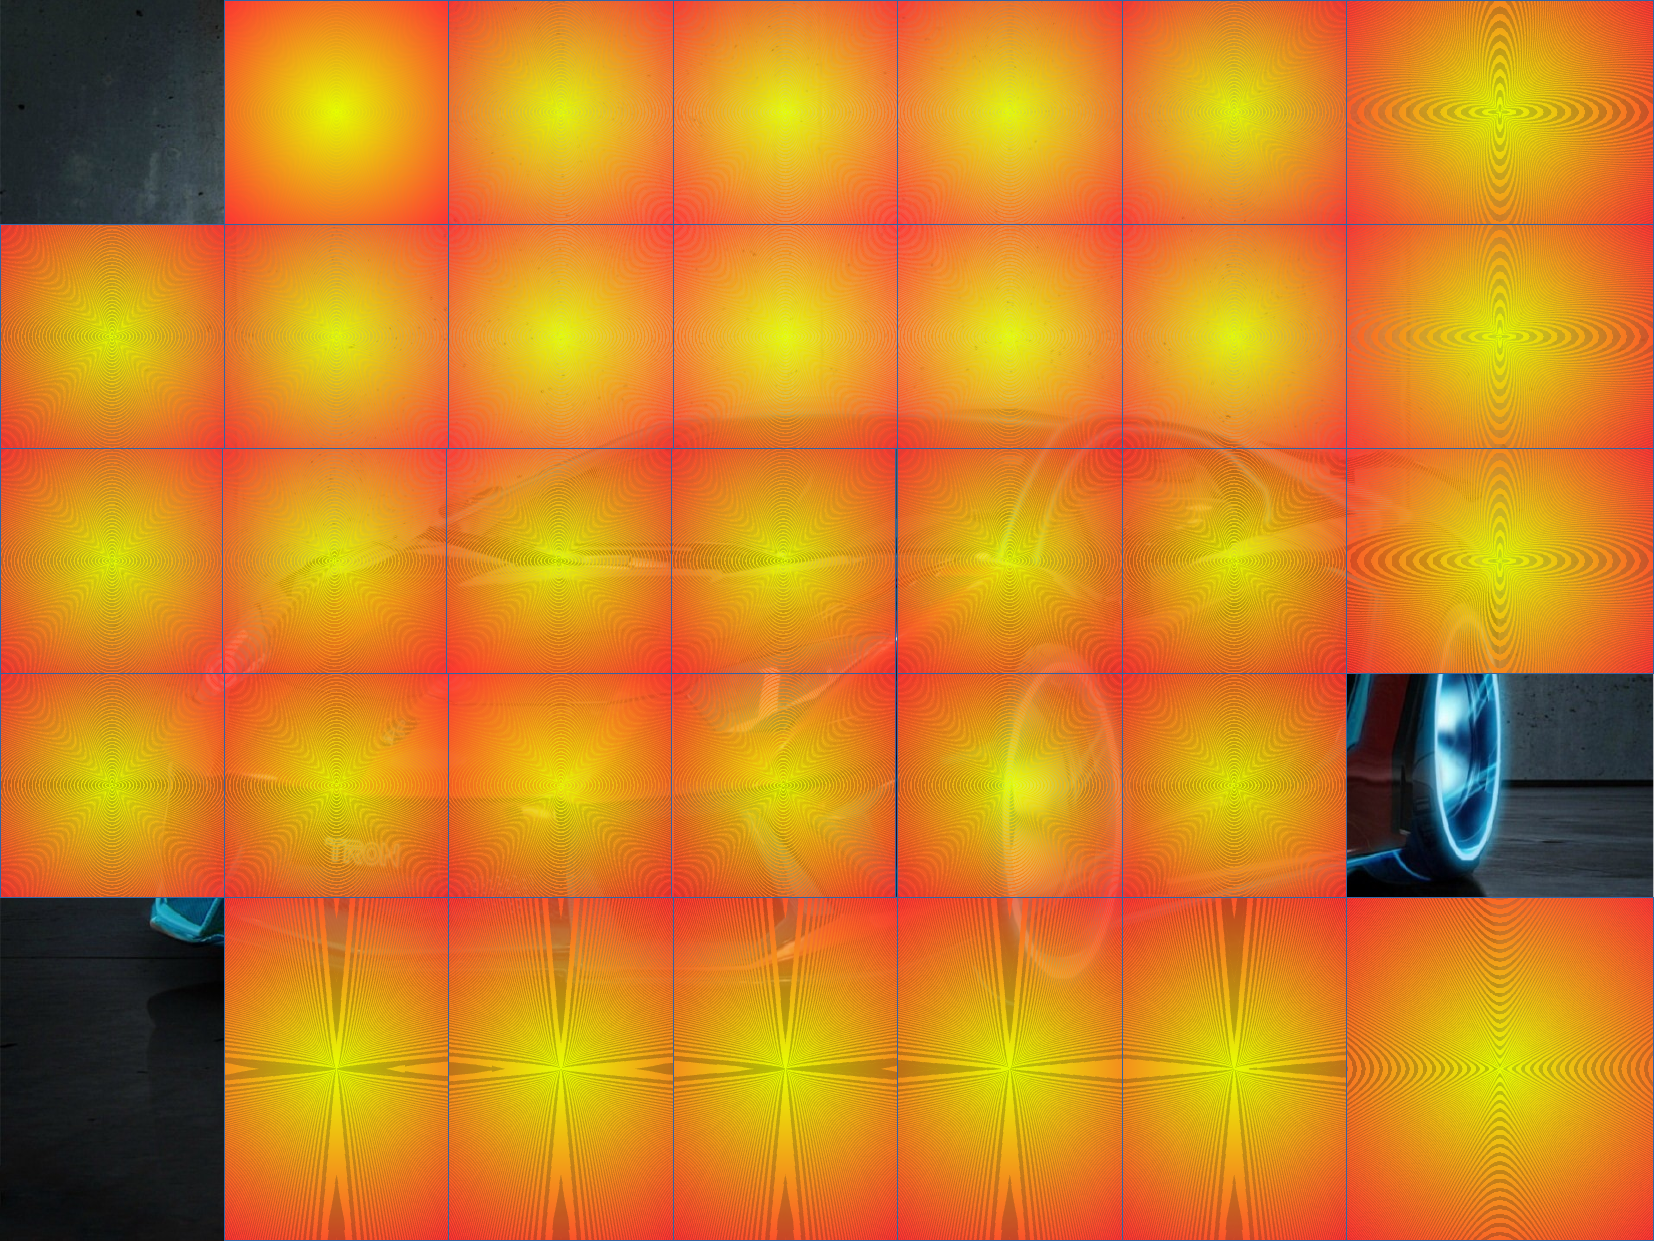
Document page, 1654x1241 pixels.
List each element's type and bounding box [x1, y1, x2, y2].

picture [0, 0, 224, 224]
text_box [0, 0, 1654, 1241]
picture [1347, 674, 1654, 897]
picture [0, 898, 224, 1241]
